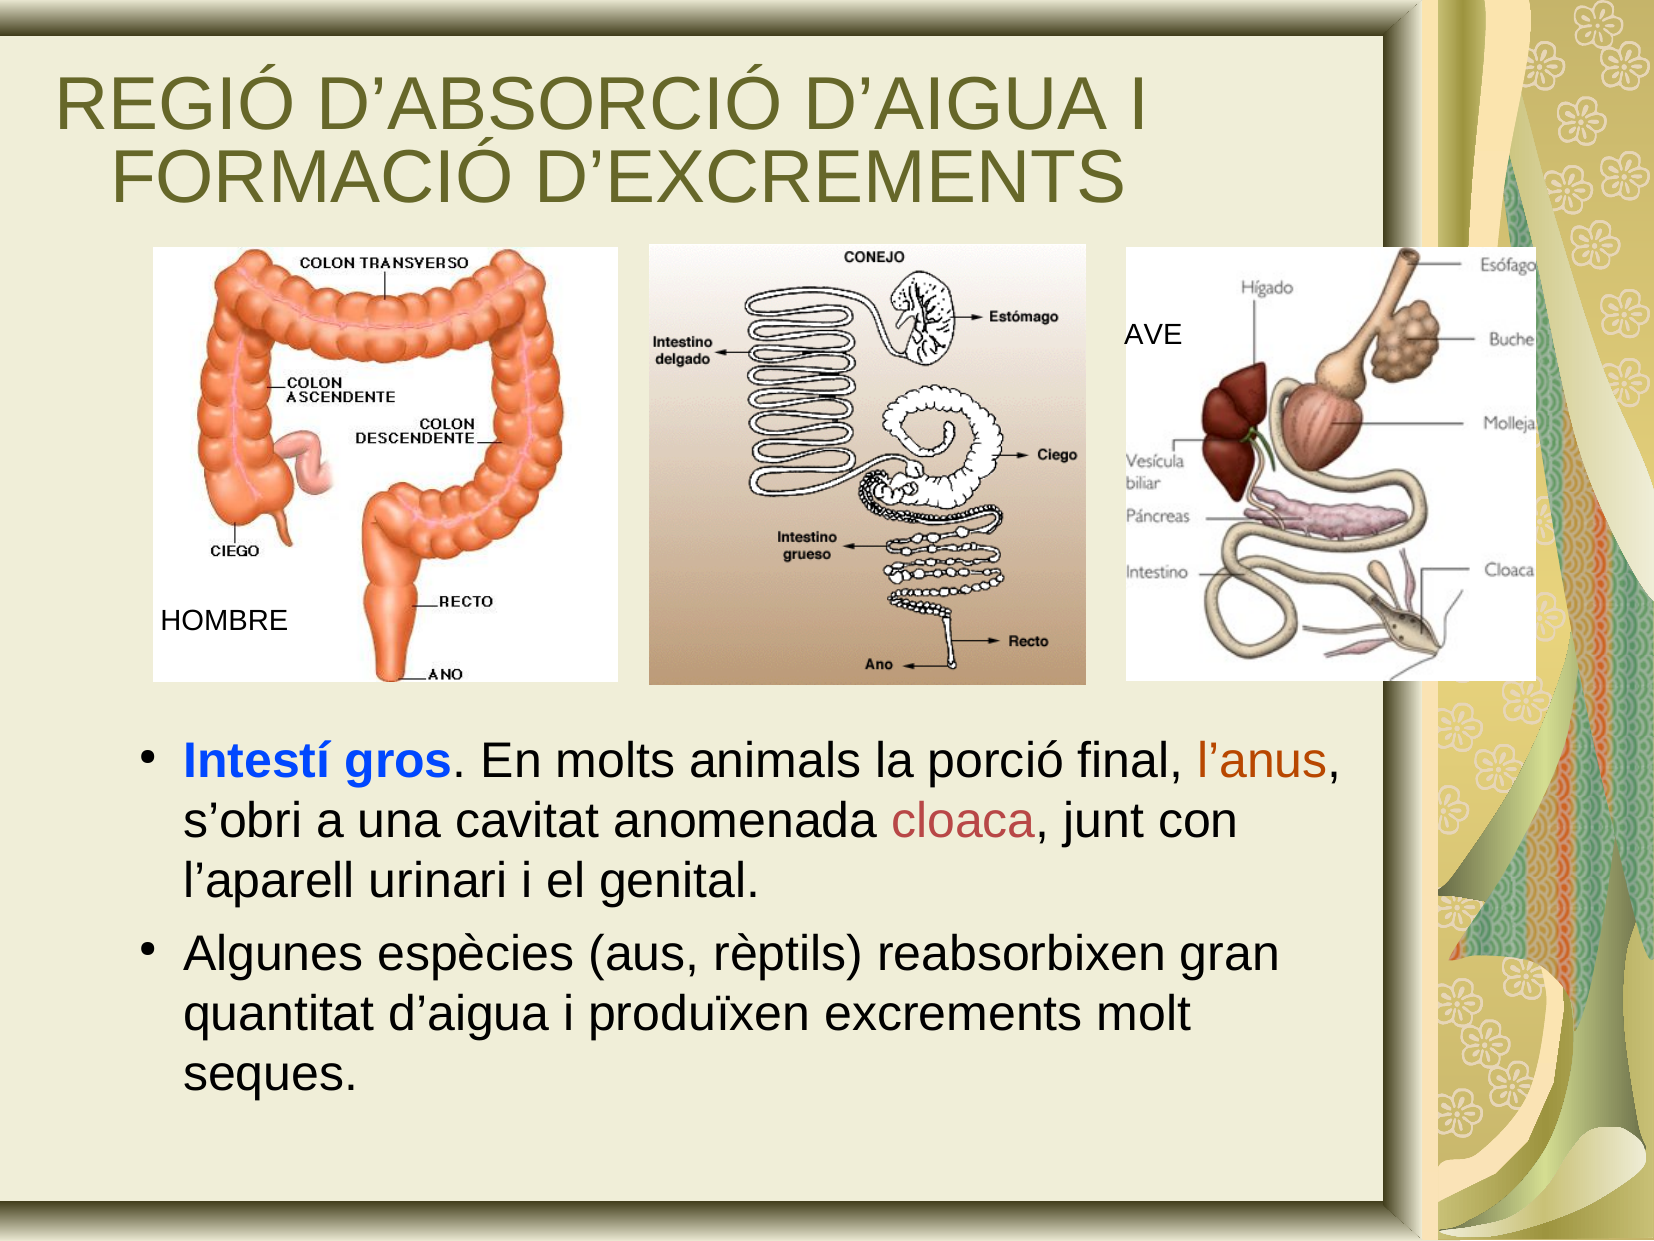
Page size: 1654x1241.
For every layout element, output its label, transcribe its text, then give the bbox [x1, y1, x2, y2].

text_box HOMBRE [145, 593, 374, 645]
picture [1126, 156, 1654, 1032]
text_box Intestí gros. En molts animals la porció final, l’anus, s’obri a una cavitat anomenada cloaca, junt con l’aparell urinari i el genital. Algunes espècies (aus, rèptils) reabsorbixen gran quantitat d’aigua i produïxen excrements molt seques. [94, 720, 1371, 1182]
text_box REGIÓ D’ABSORCIÓ D’AIGUA I FORMACIÓ D’EXCREMENTS [39, 36, 1392, 253]
text_box AVE [1108, 307, 1268, 358]
picture [649, 244, 1086, 686]
picture [153, 247, 618, 682]
